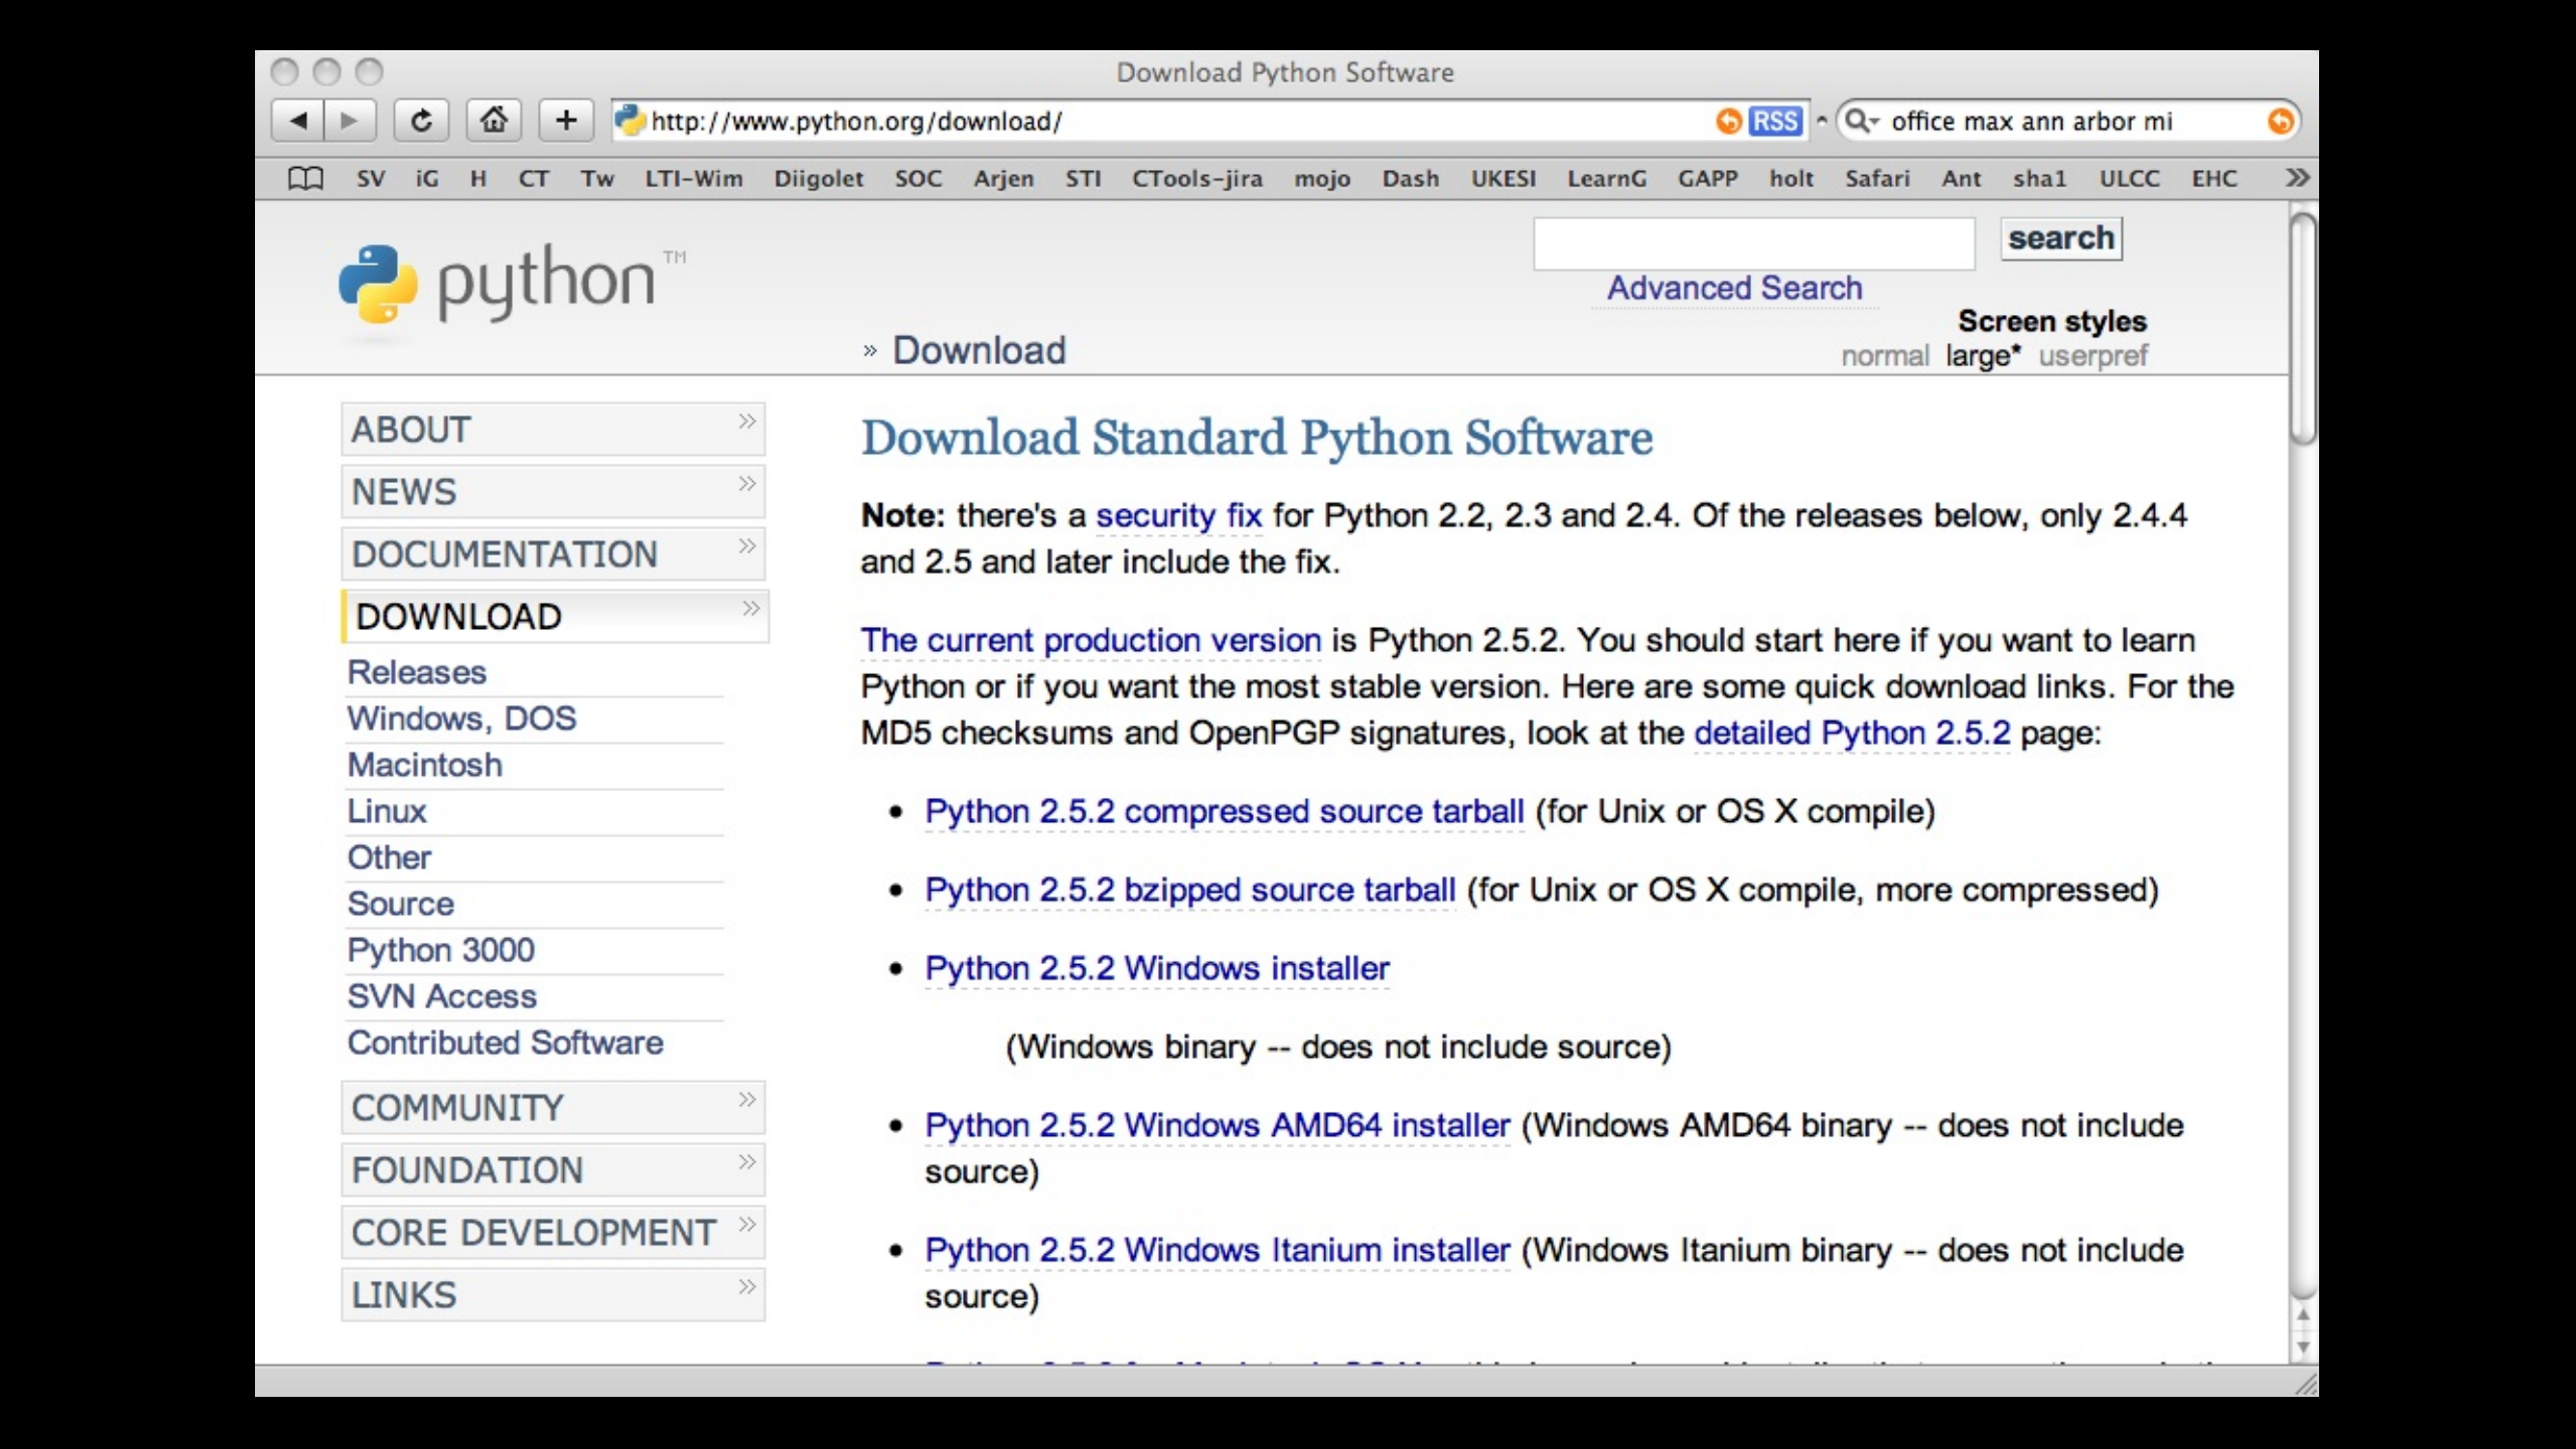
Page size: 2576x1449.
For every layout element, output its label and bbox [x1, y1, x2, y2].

picture [255, 50, 2319, 1397]
